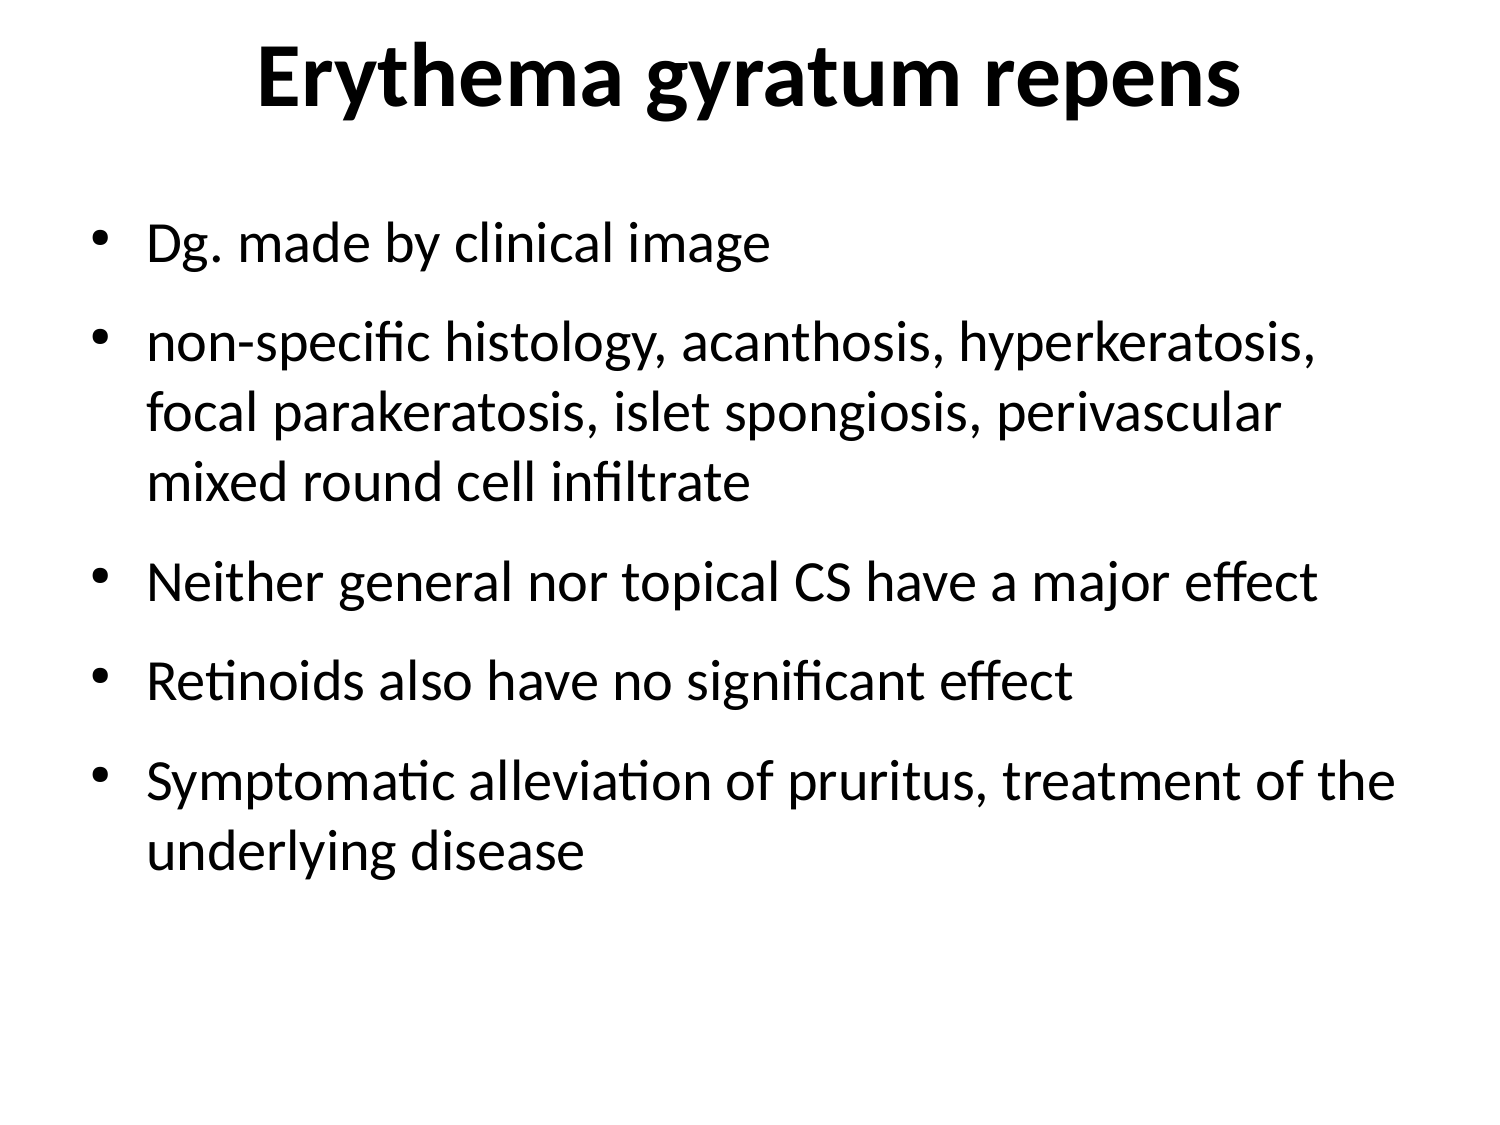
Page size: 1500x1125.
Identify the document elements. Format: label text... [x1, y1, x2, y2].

title Erythema gyratum repens [75, 7, 1425, 195]
list Dg. made by clinical image non-specific histology, acanthosis, hyperkeratosis, focal parakeratosis, islet spongiosis, perivascular mixed round cell infiltrate Neither general nor topical CS have a major effect Retinoids also have no significant effect Symptomatic alleviation of pruritus, treatment of the underlying disease [75, 196, 1425, 1106]
